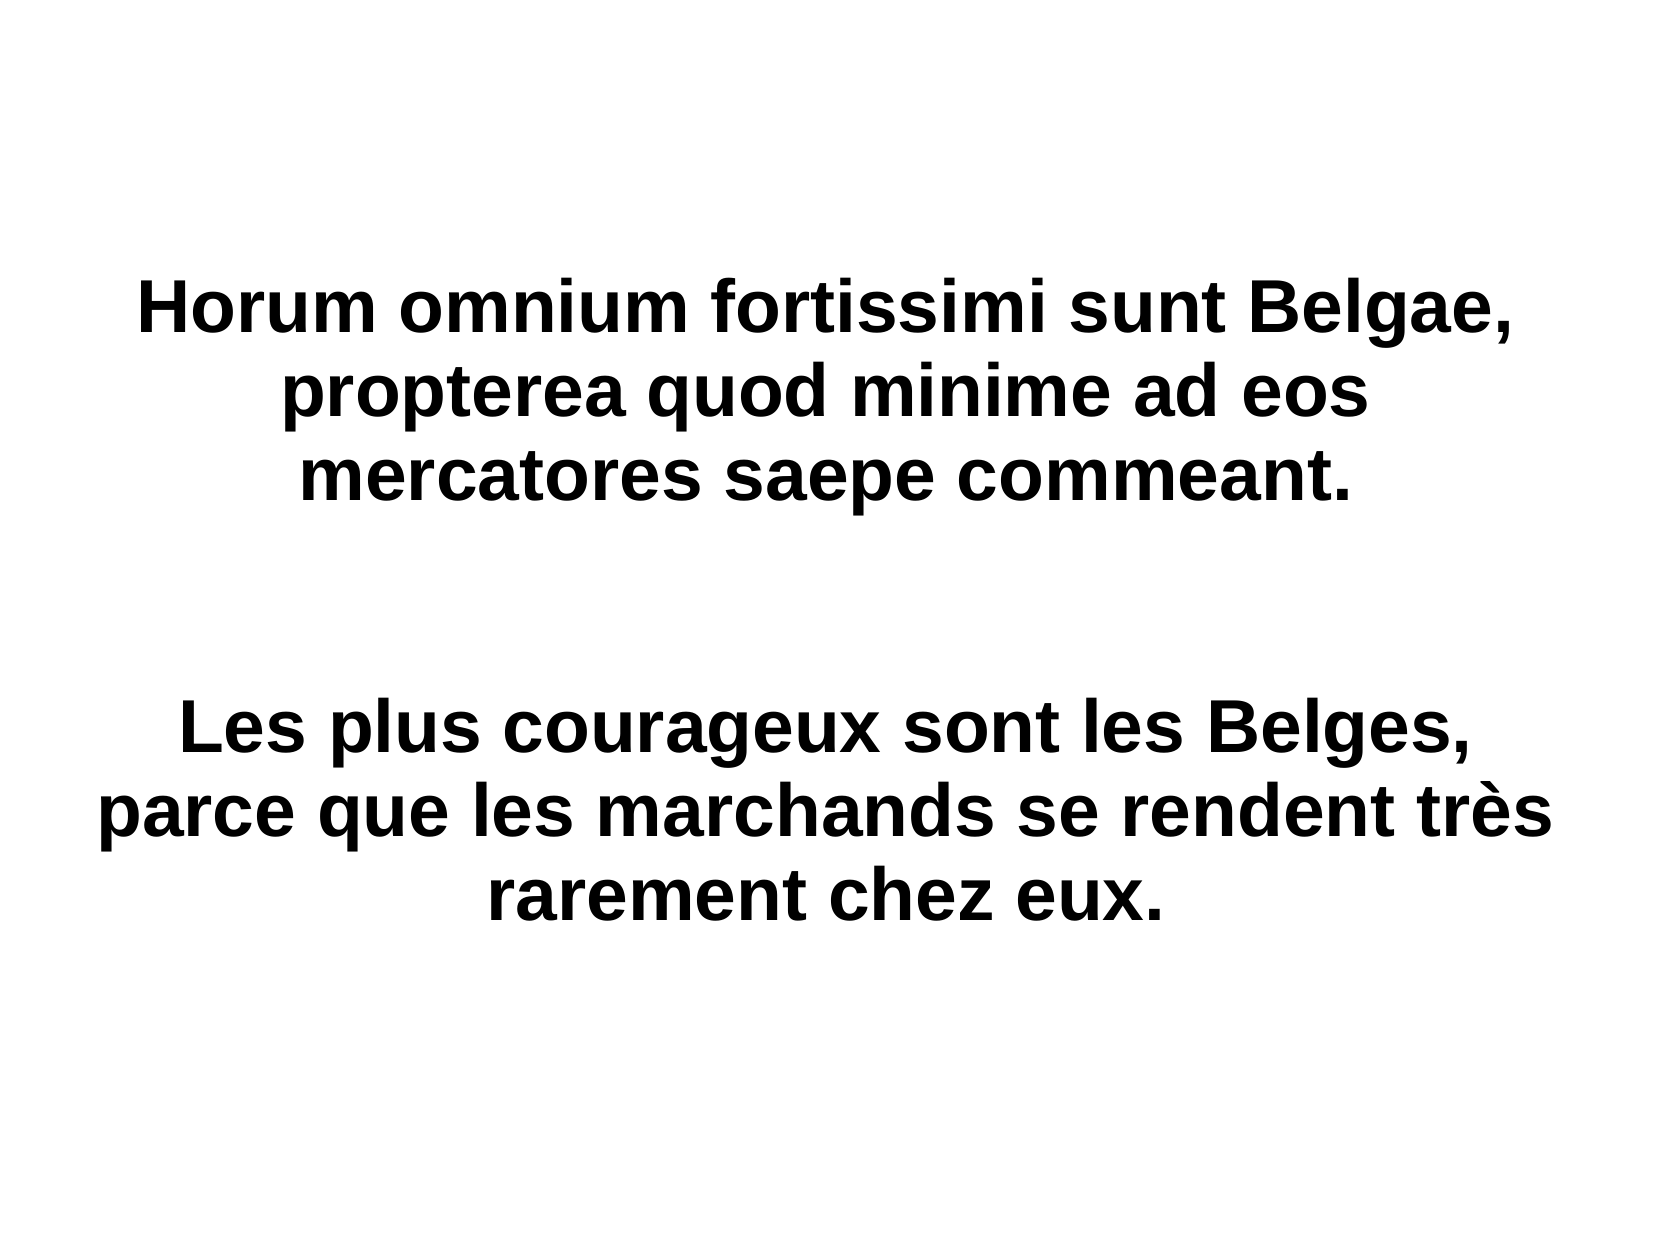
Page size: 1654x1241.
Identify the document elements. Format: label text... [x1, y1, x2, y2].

text_box Horum omnium fortissimi sunt Belgae, propterea quod minime ad eos mercatores saepe commeant. Les plus courageux sont les Belges, parce que les marchands se rendent très rarement chez eux. [80, 257, 1571, 945]
